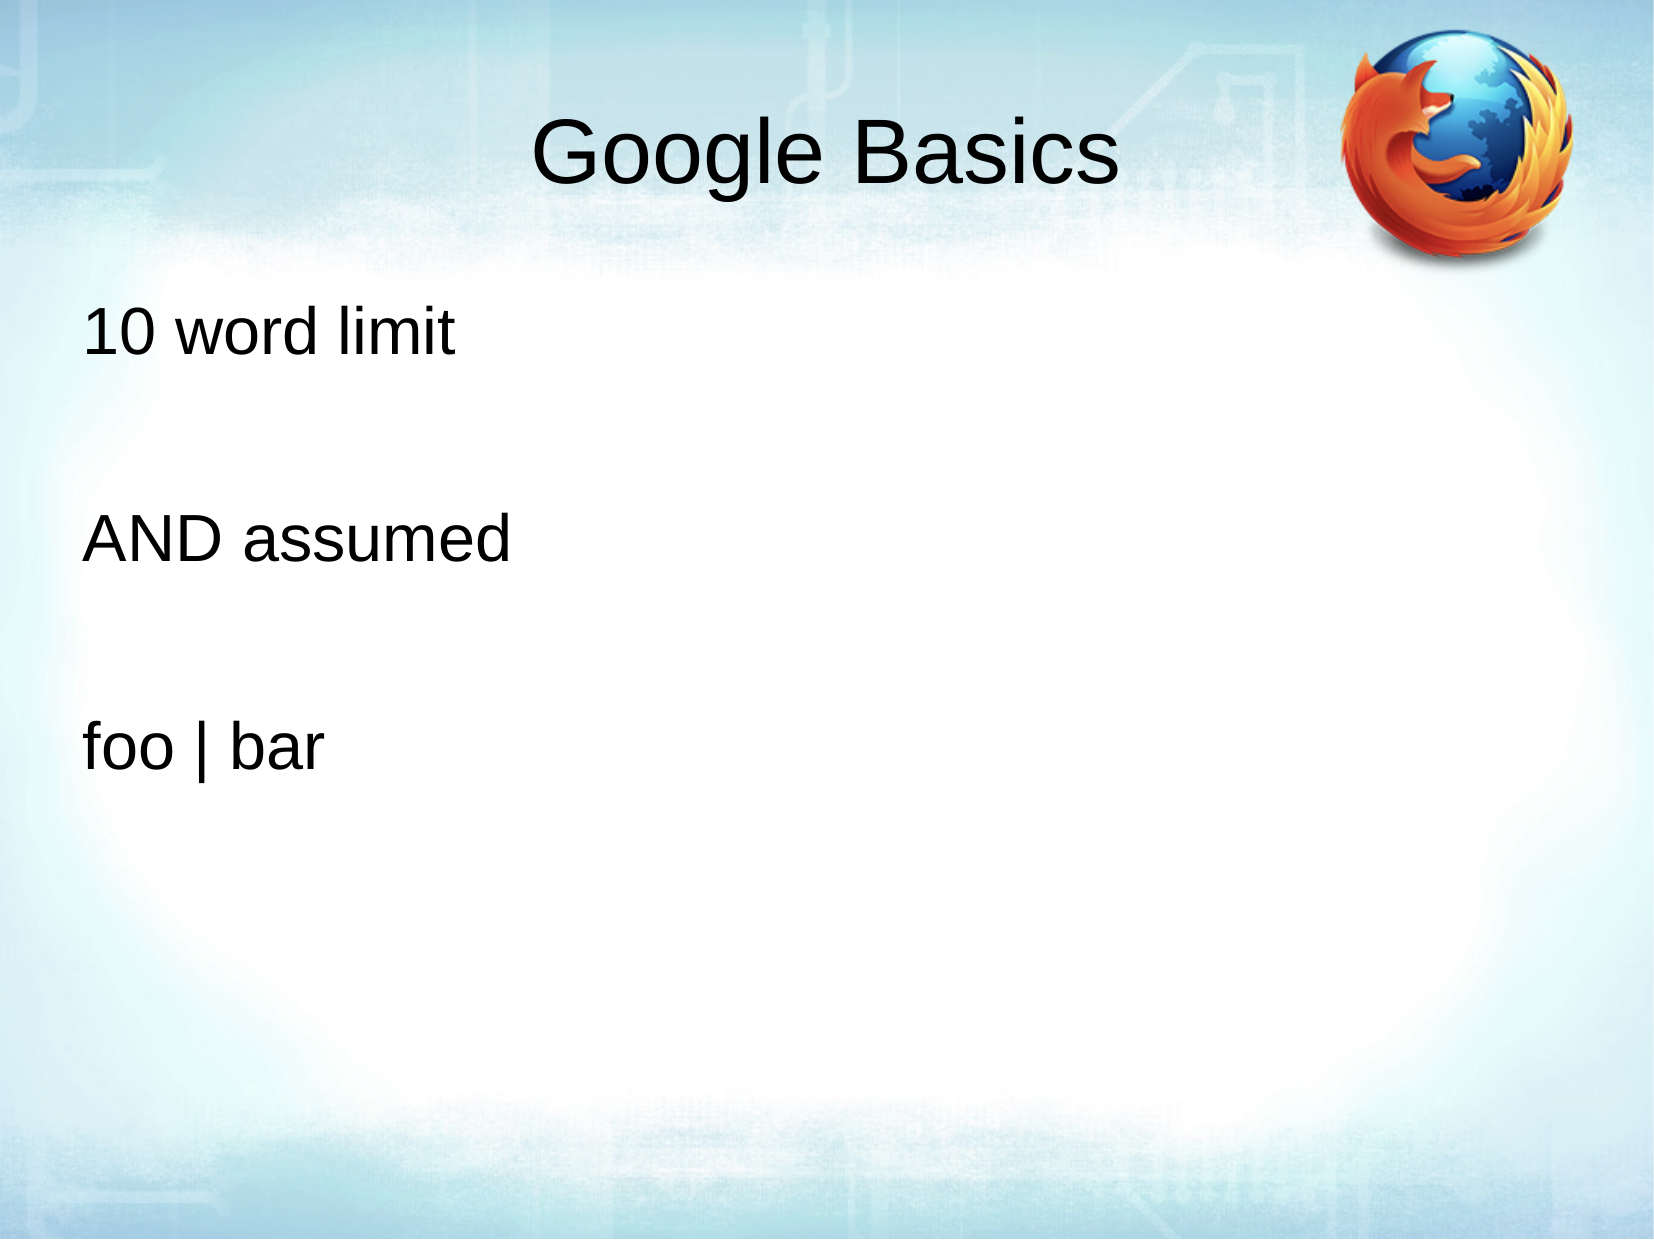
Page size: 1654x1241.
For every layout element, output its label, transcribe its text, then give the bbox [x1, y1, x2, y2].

list 10 word limit AND assumed foo | bar [82, 290, 1571, 1099]
picture [0, 0, 1654, 1239]
title Google Basics [82, 49, 1571, 257]
